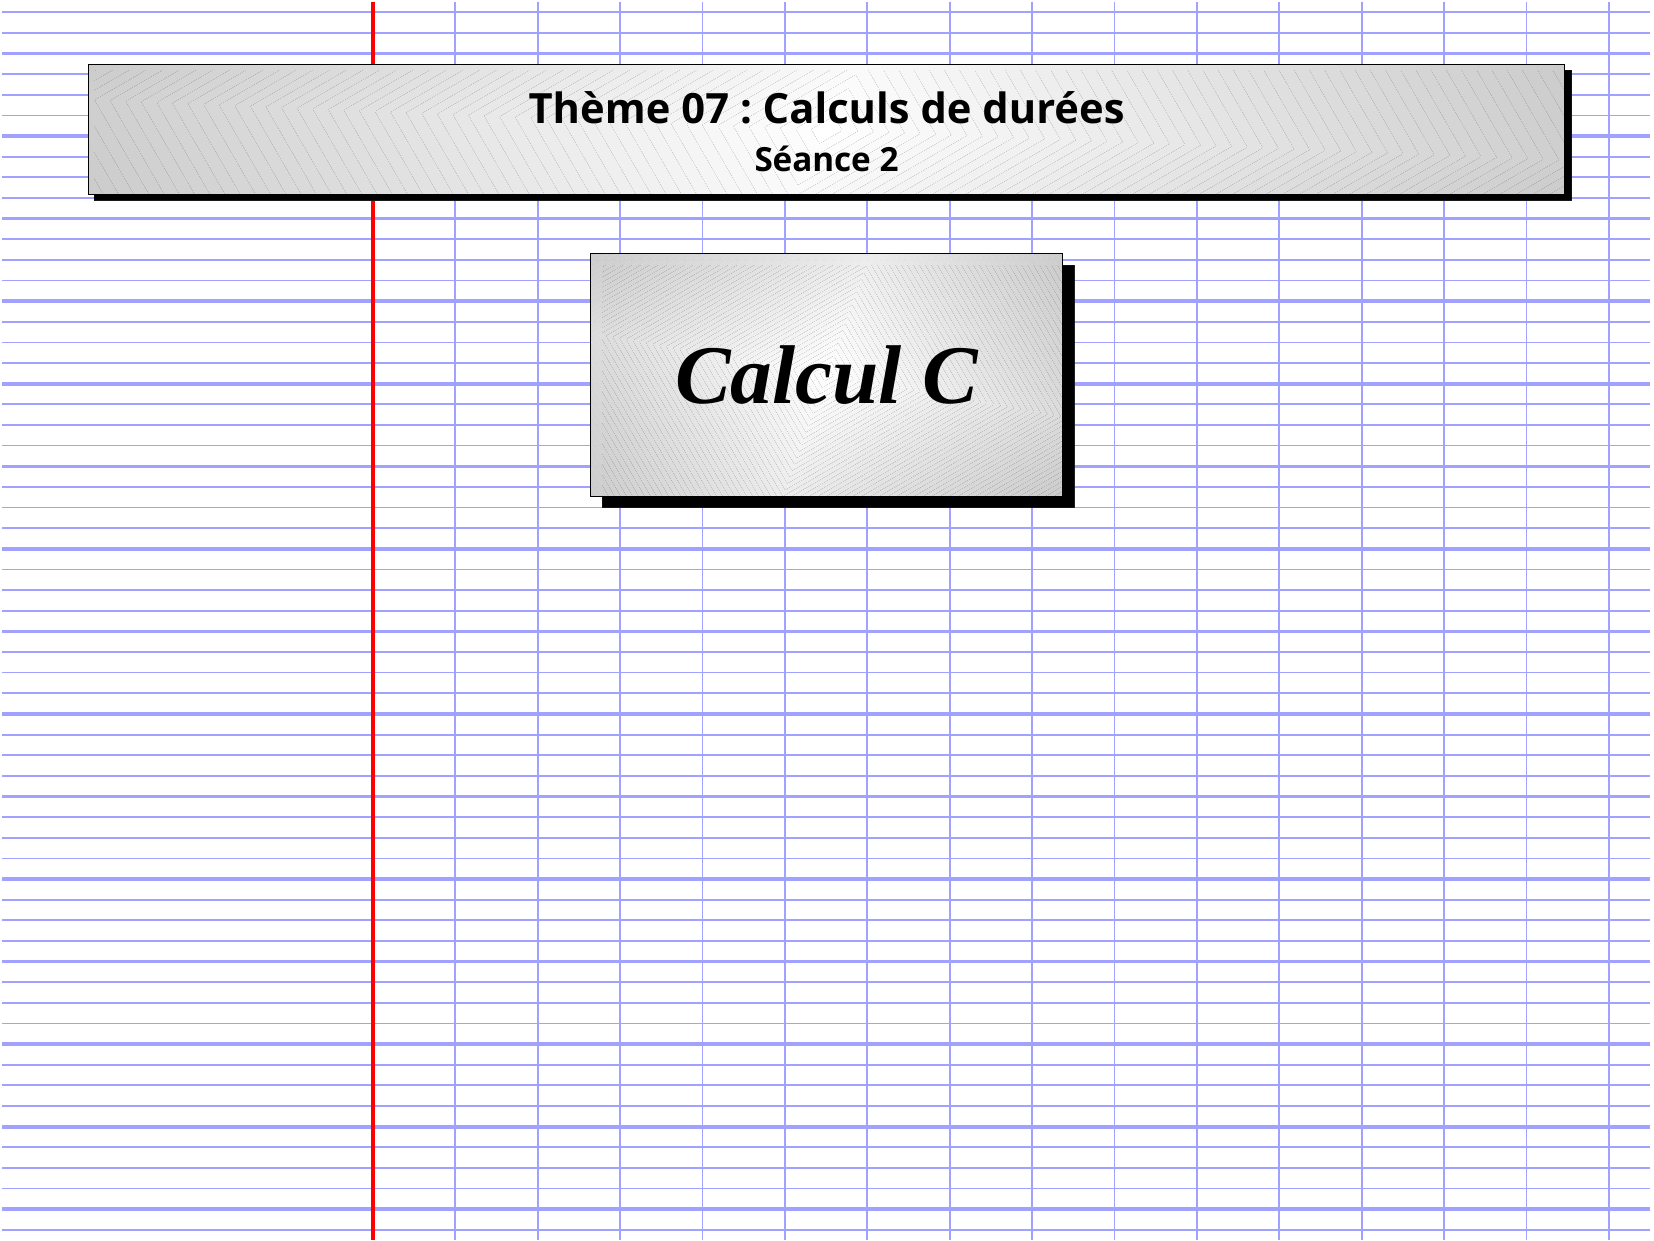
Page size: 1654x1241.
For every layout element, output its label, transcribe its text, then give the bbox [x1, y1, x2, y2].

text_box Thème 07 : Calculs de durées Séance 2 [88, 64, 1565, 195]
picture [0, 0, 1654, 1241]
text_box Calcul C [590, 253, 1063, 497]
